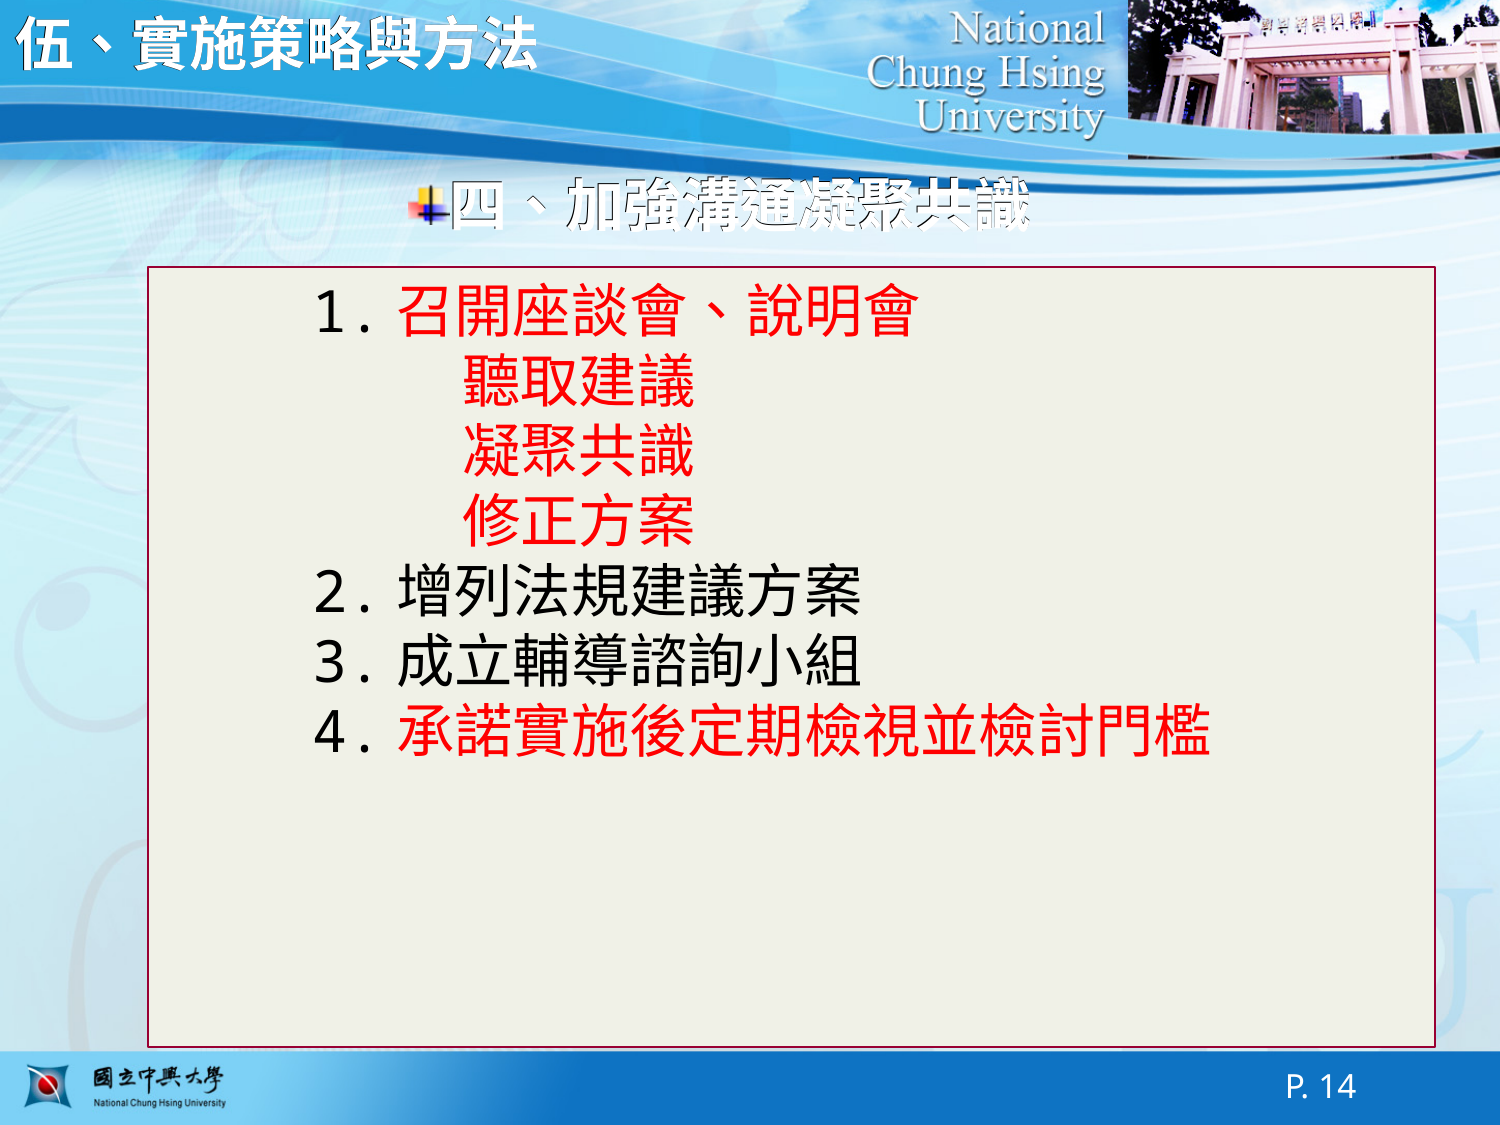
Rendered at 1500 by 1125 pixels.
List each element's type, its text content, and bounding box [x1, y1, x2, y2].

text_box 伍、實施策略與方法 [0, 0, 821, 79]
text_box 1.召開座談會、說明會 聽取建議 凝聚共識 修正方案 2.增列法規建議方案 3.成立輔導諮詢小組 4.承諾實施後定期檢視並檢討門檻 [147, 267, 1436, 1047]
text_box 四、加強溝通凝聚共識 [136, 161, 1305, 246]
list [100, 267, 1461, 1088]
